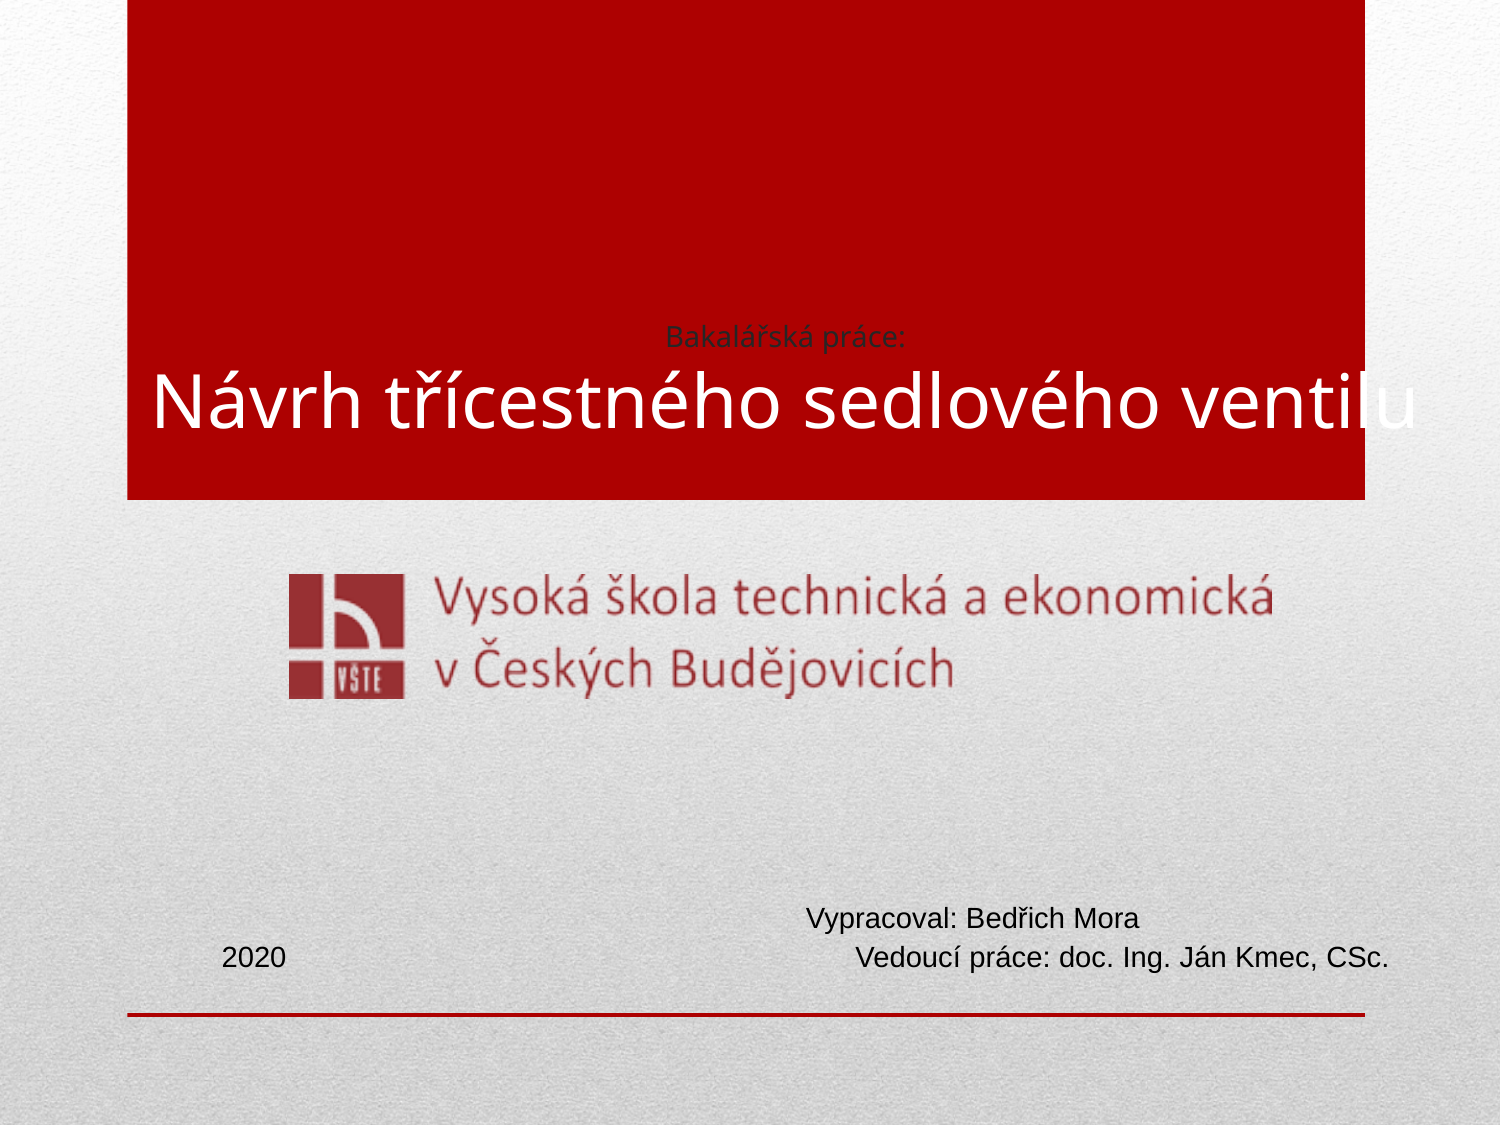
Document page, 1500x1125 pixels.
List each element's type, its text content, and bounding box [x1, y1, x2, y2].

picture [289, 574, 1272, 699]
title Bakalářská práce: Návrh třícestného sedlového ventilu Vypracoval: Bedřich Mora 2020 Vedoucí práce: doc. Ing. Ján Kmec, CSc. [112, 30, 1459, 1012]
